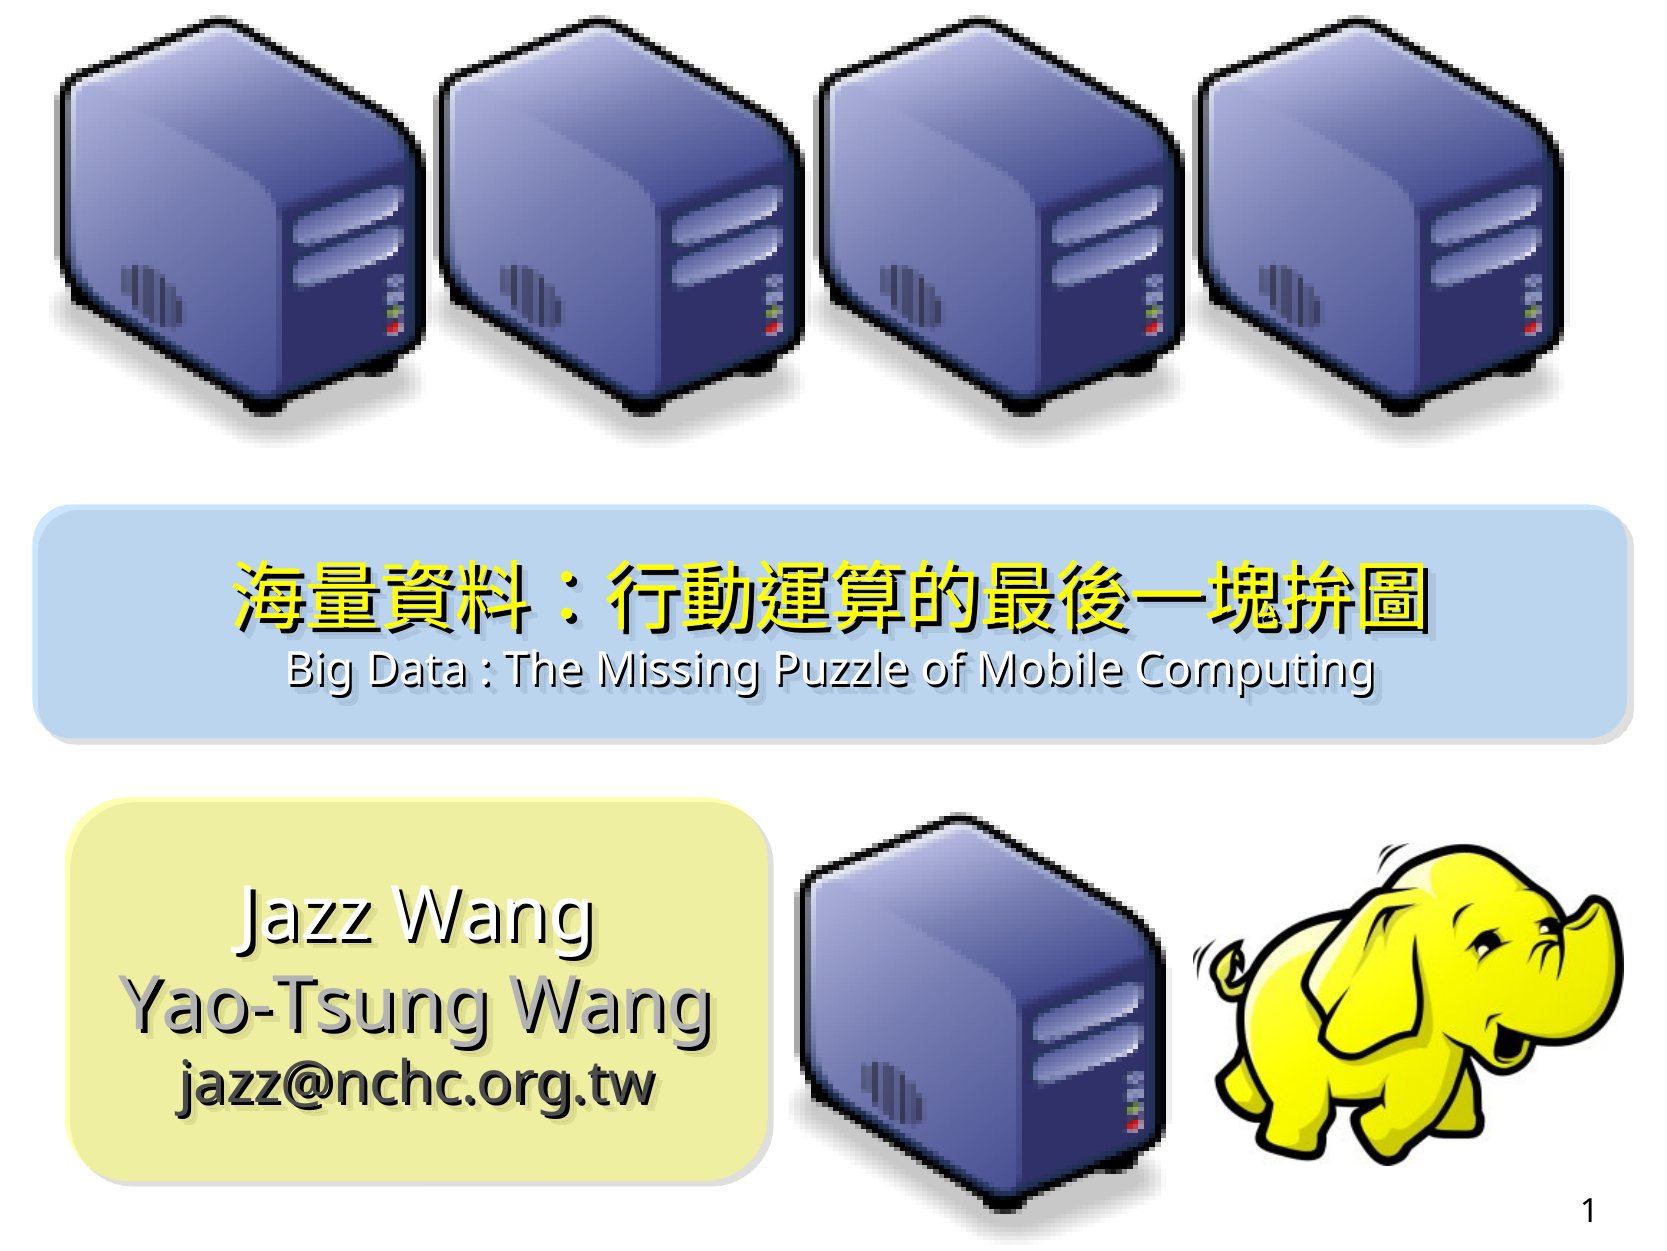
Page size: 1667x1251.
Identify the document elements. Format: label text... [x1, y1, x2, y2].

picture [767, 800, 1624, 1249]
picture [27, 2, 1609, 502]
text_box Jazz Wang Yao-Tsung Wang jazz@nchc.org.tw [64, 797, 767, 1182]
text_box 海量資料：行動運算的最後一塊拚圖 Big Data : The Missing Puzzle of Mobile Computing [32, 504, 1628, 739]
